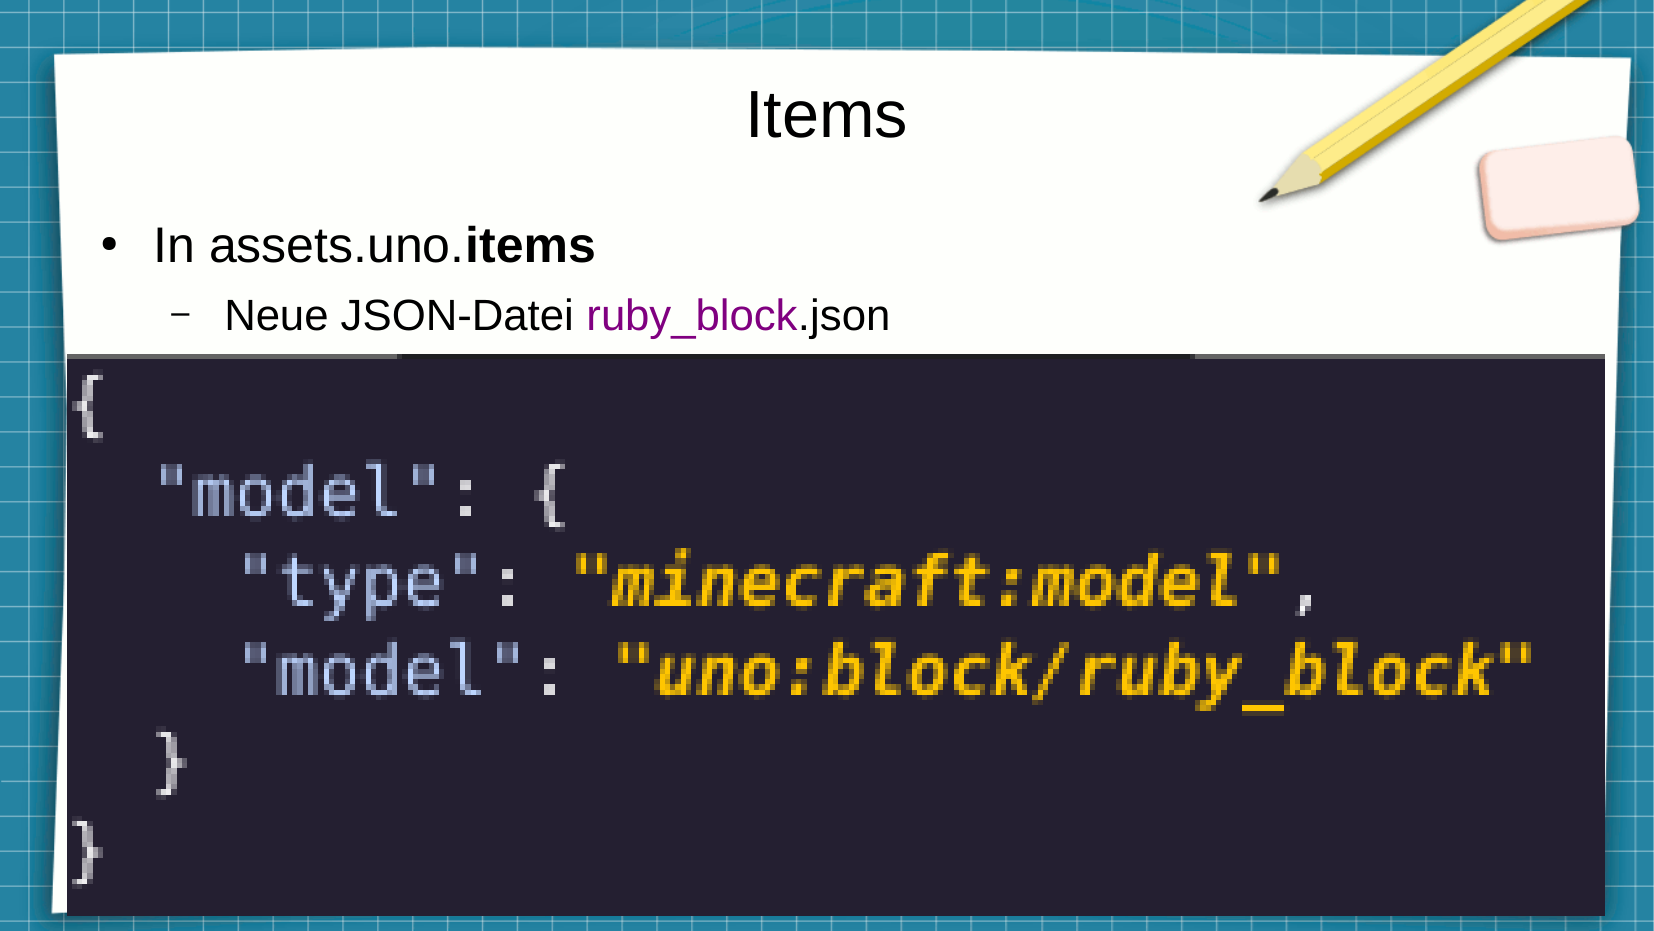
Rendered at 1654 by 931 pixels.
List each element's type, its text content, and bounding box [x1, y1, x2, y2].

list In assets.uno.items Neue JSON-Datei ruby_block.json [82, 217, 1571, 354]
picture [0, 0, 1654, 931]
title Items [82, 37, 1571, 193]
